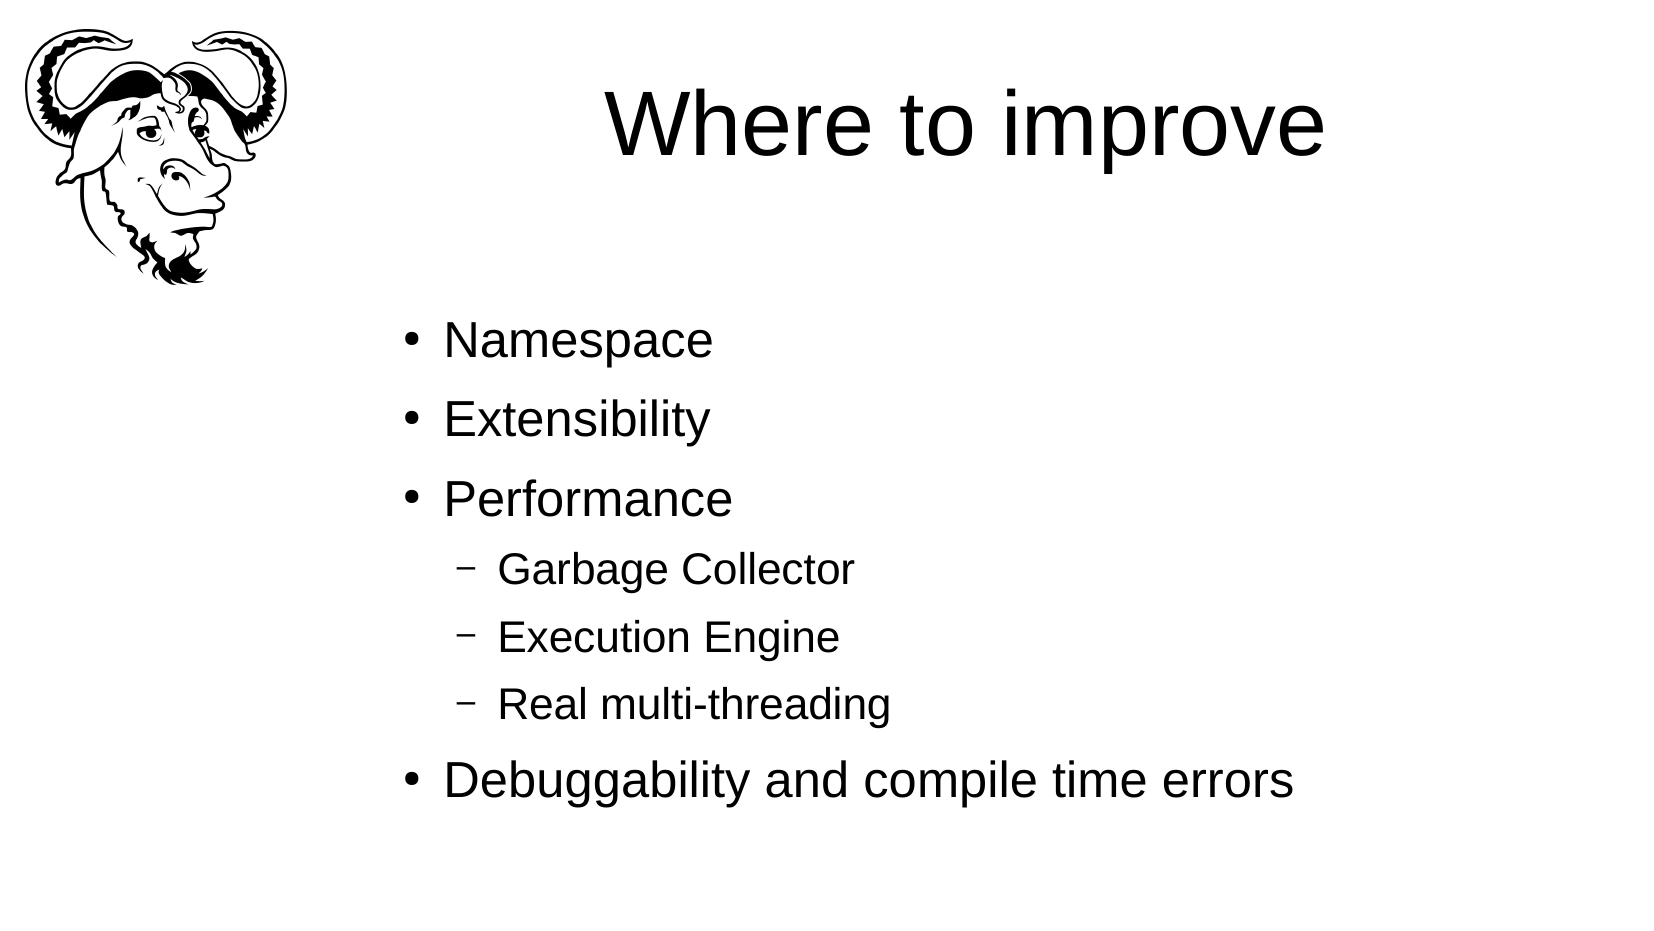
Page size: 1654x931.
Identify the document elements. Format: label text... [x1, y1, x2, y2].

picture [25, 29, 287, 285]
list Namespace Extensibility Performance Garbage Collector Execution Engine Real multi-threading Debuggability and compile time errors [389, 311, 1601, 811]
title Where to improve [420, 37, 1512, 211]
